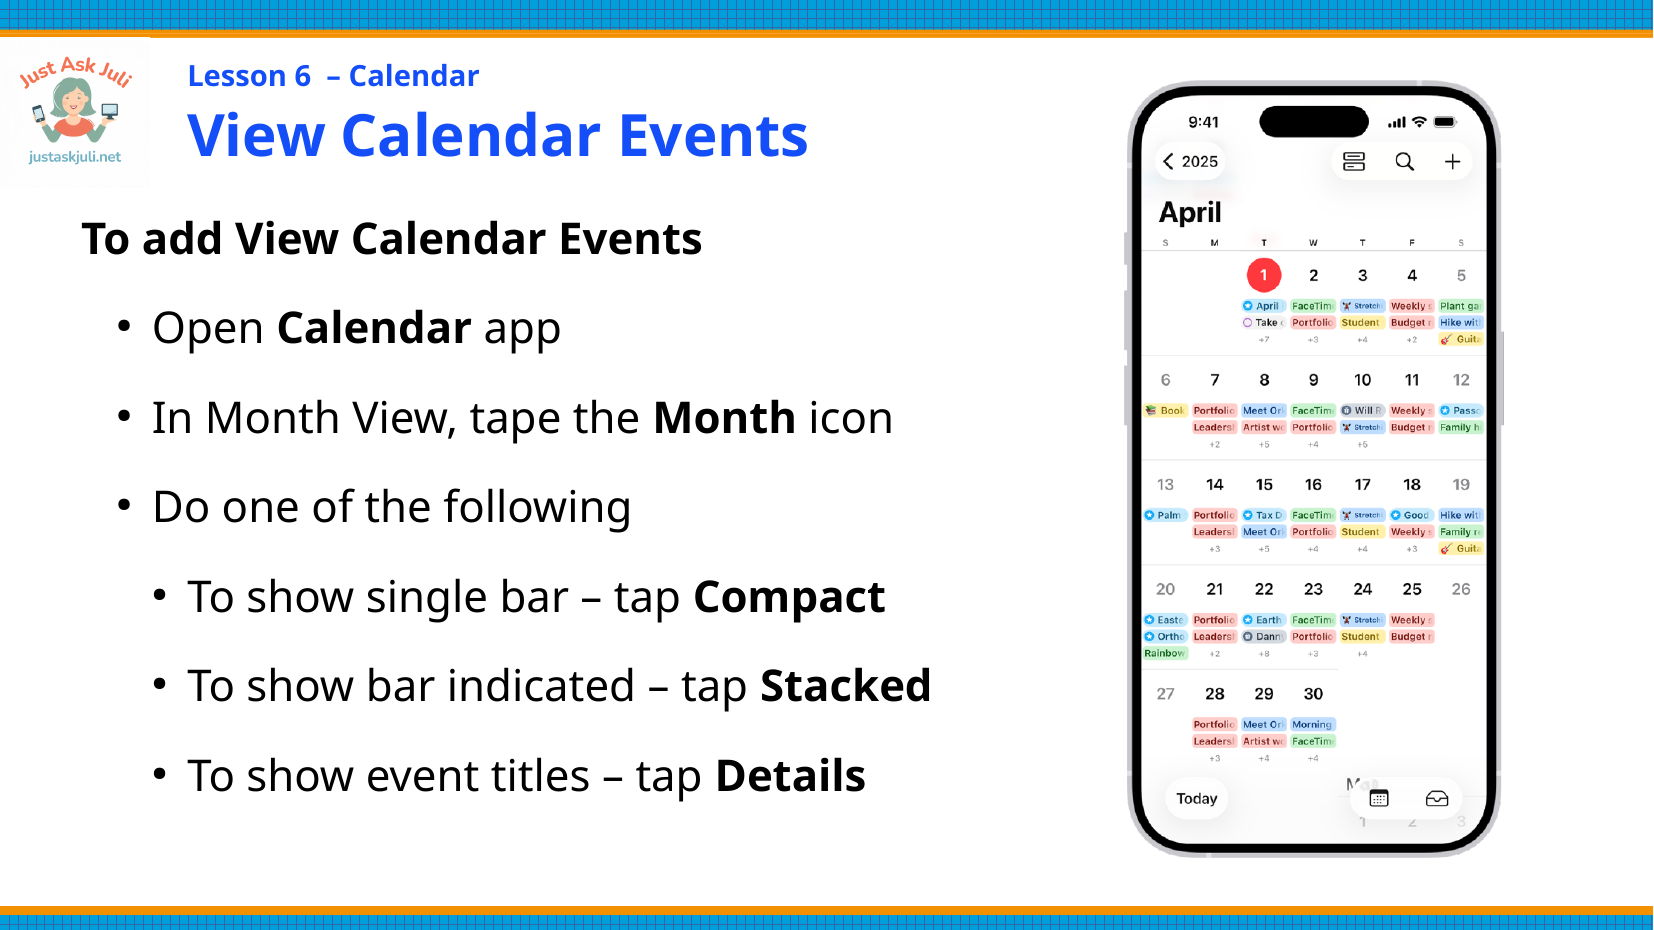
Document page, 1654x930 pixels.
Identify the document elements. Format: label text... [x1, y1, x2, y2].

picture [1124, 80, 1504, 861]
picture [0, 37, 150, 188]
text_box Lesson 6 – Calendar View Calendar Events [187, 37, 1238, 192]
text_box To add View Calendar Events Open Calendar app In Month View, tape the Month icon Do one of the following To show single bar – tap Compact To show bar indicated – tap Stacked To show event titles – tap Details [74, 207, 1013, 805]
